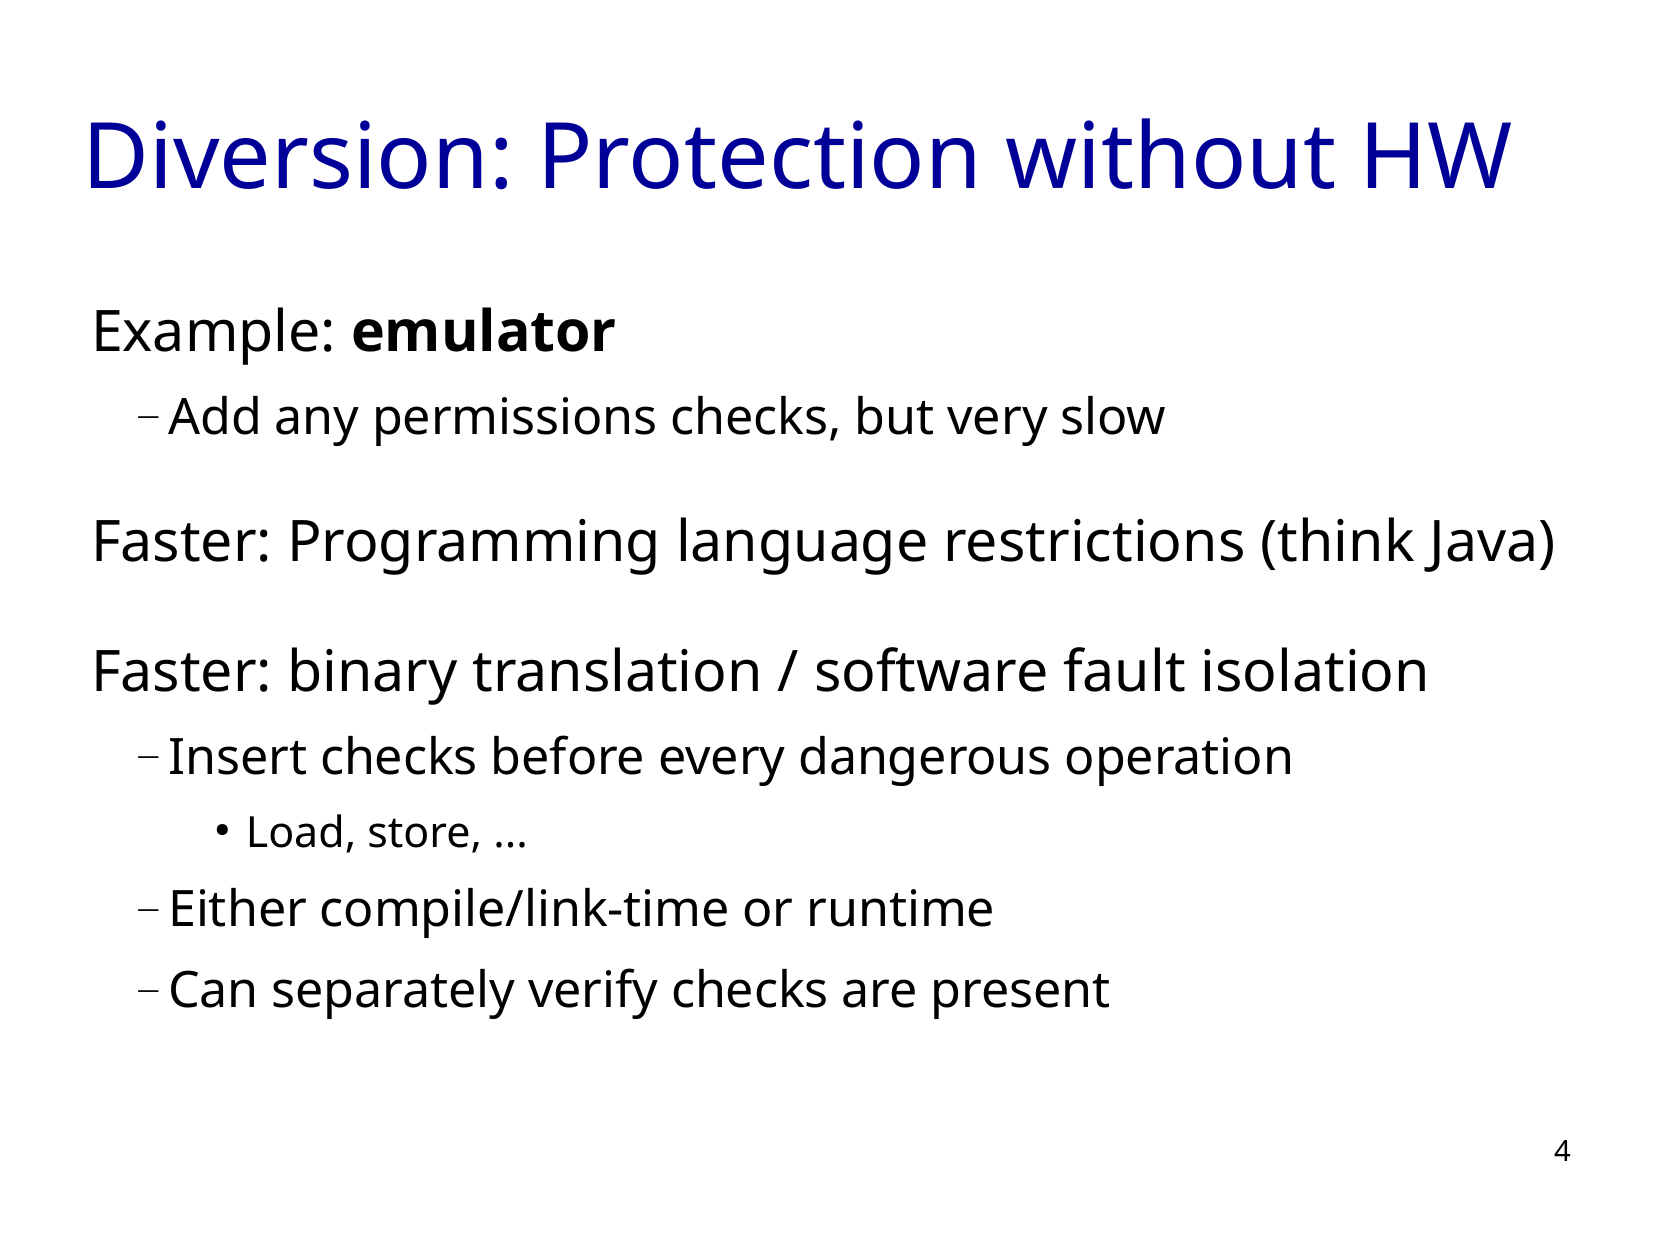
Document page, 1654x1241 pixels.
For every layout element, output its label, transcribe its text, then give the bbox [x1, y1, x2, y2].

title Diversion: Protection without HW [82, 49, 1571, 257]
list Example: emulator Add any permissions checks, but very slow Faster: Programming language restrictions (think Java) Faster: binary translation / software fault isolation Insert checks before every dangerous operation Load, store, ... Either compile/link-time or runtime Can separately verify checks are present [60, 290, 1571, 1096]
